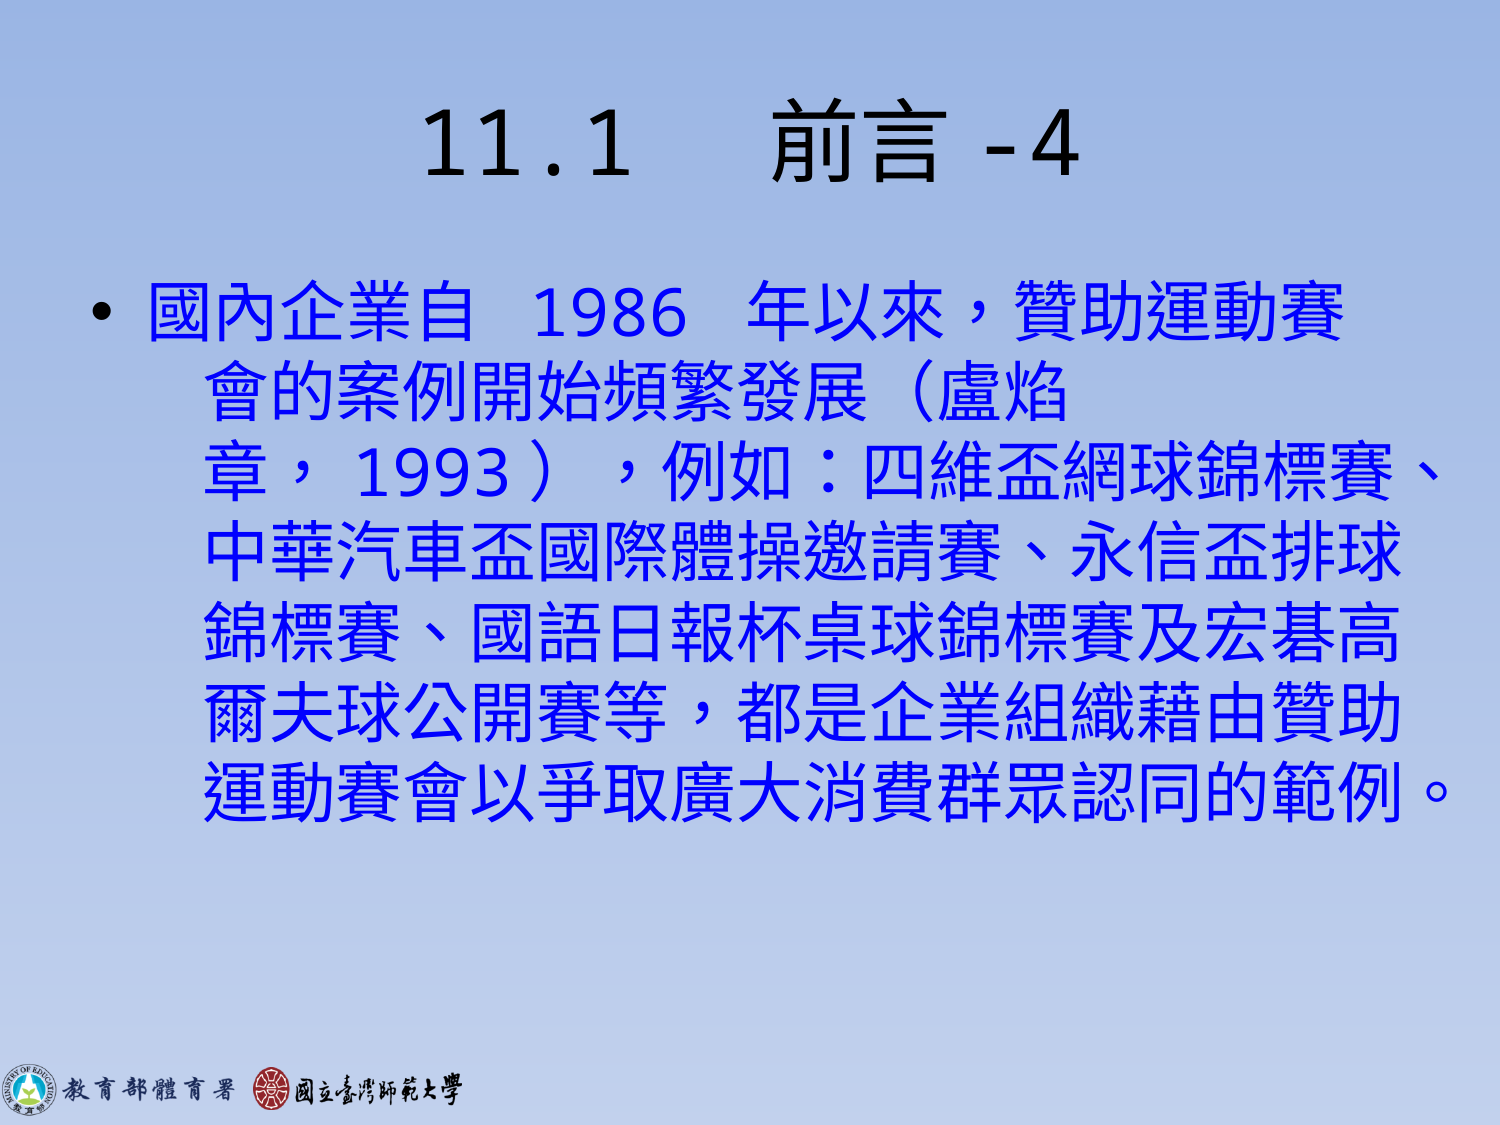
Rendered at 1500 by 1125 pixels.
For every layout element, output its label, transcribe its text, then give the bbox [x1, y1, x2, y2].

list 國內企業自 1986 年以來，贊助運動賽會的案例開始頻繁發展（盧焰章，1993），例如：四維盃網球錦標賽、中華汽車盃國際體操邀請賽、永信盃排球錦標賽、國語日報杯桌球錦標賽及宏碁高爾夫球公開賽等，都是企業組織藉由贊助運動賽會以爭取廣大消費群眾認同的範例。 [75, 262, 1426, 1005]
title 11.1 前言-4 [75, 45, 1426, 233]
